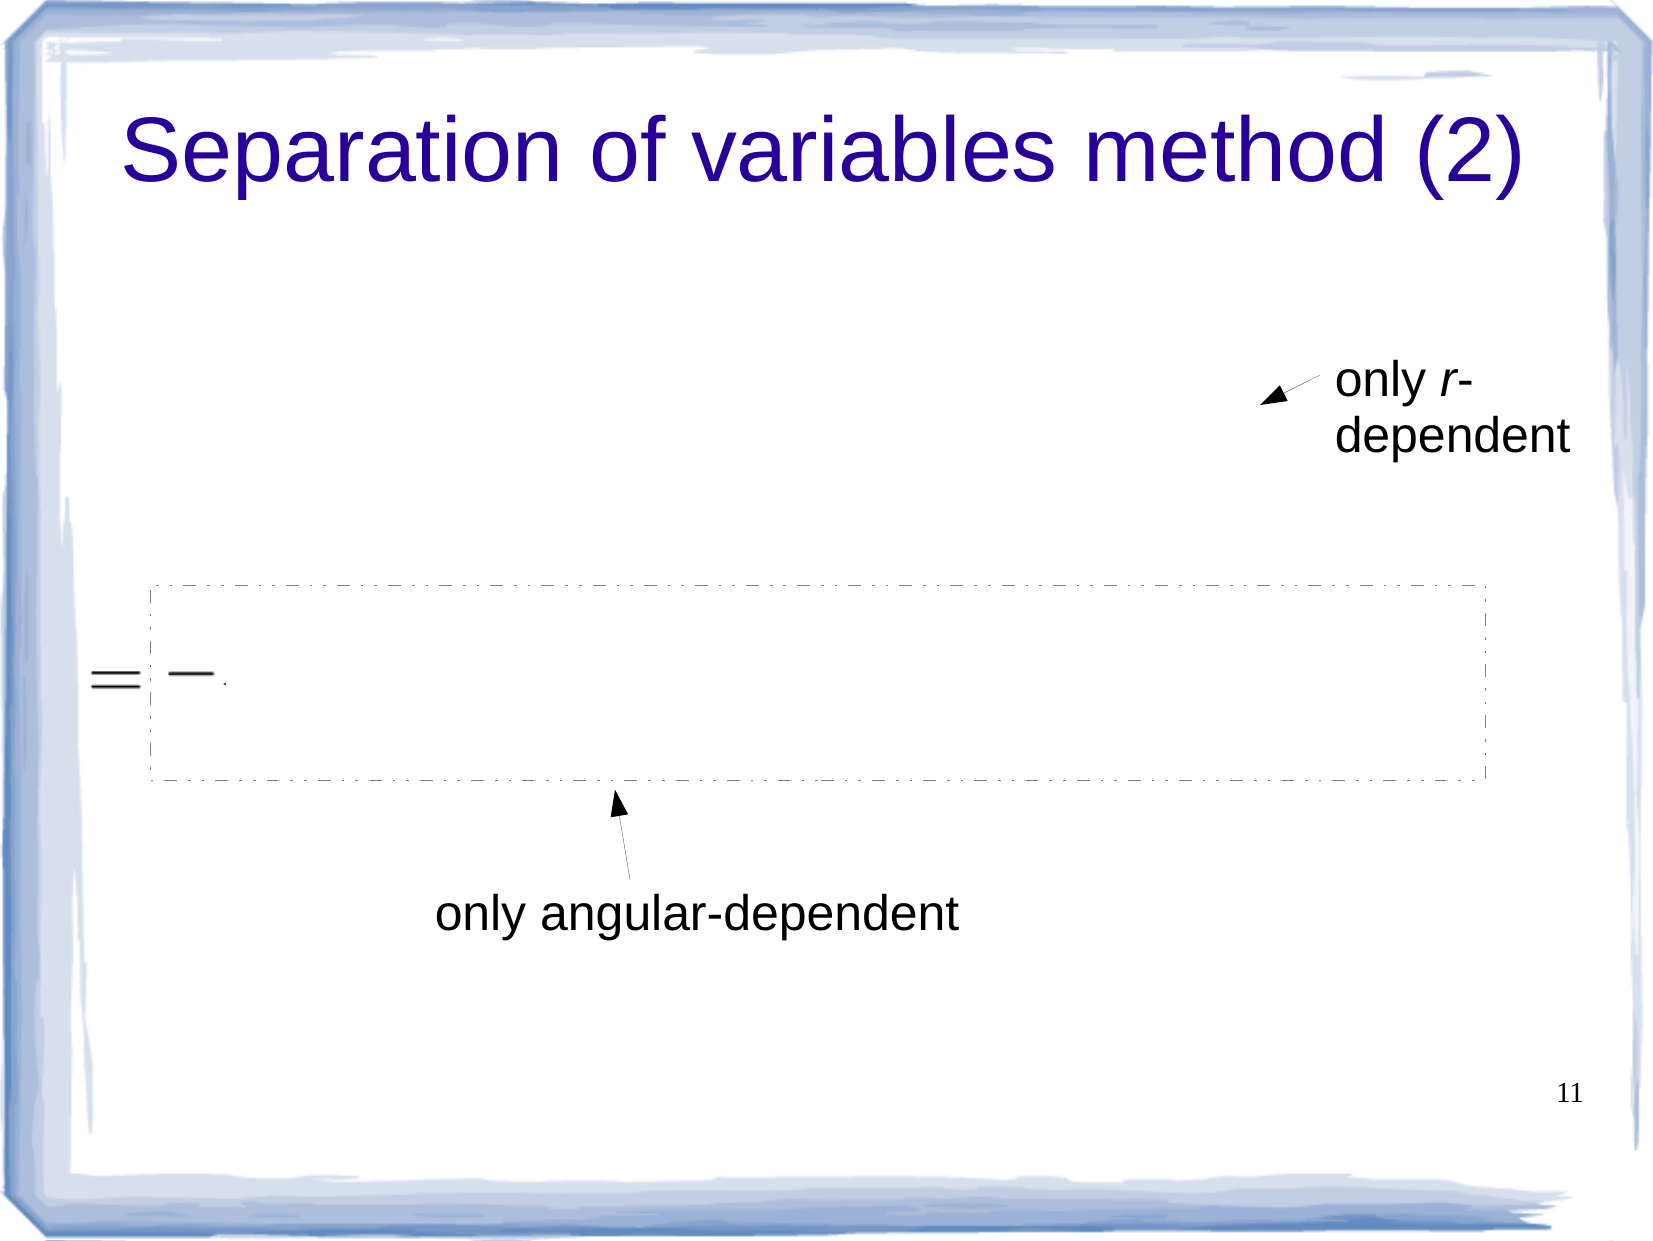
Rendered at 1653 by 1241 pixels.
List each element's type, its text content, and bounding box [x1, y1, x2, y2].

title Separation of variables method (2) [82, 49, 1567, 253]
text_box only angular-dependent [420, 878, 976, 950]
picture [0, 0, 1653, 1241]
text_box only r-dependent [1320, 345, 1636, 472]
